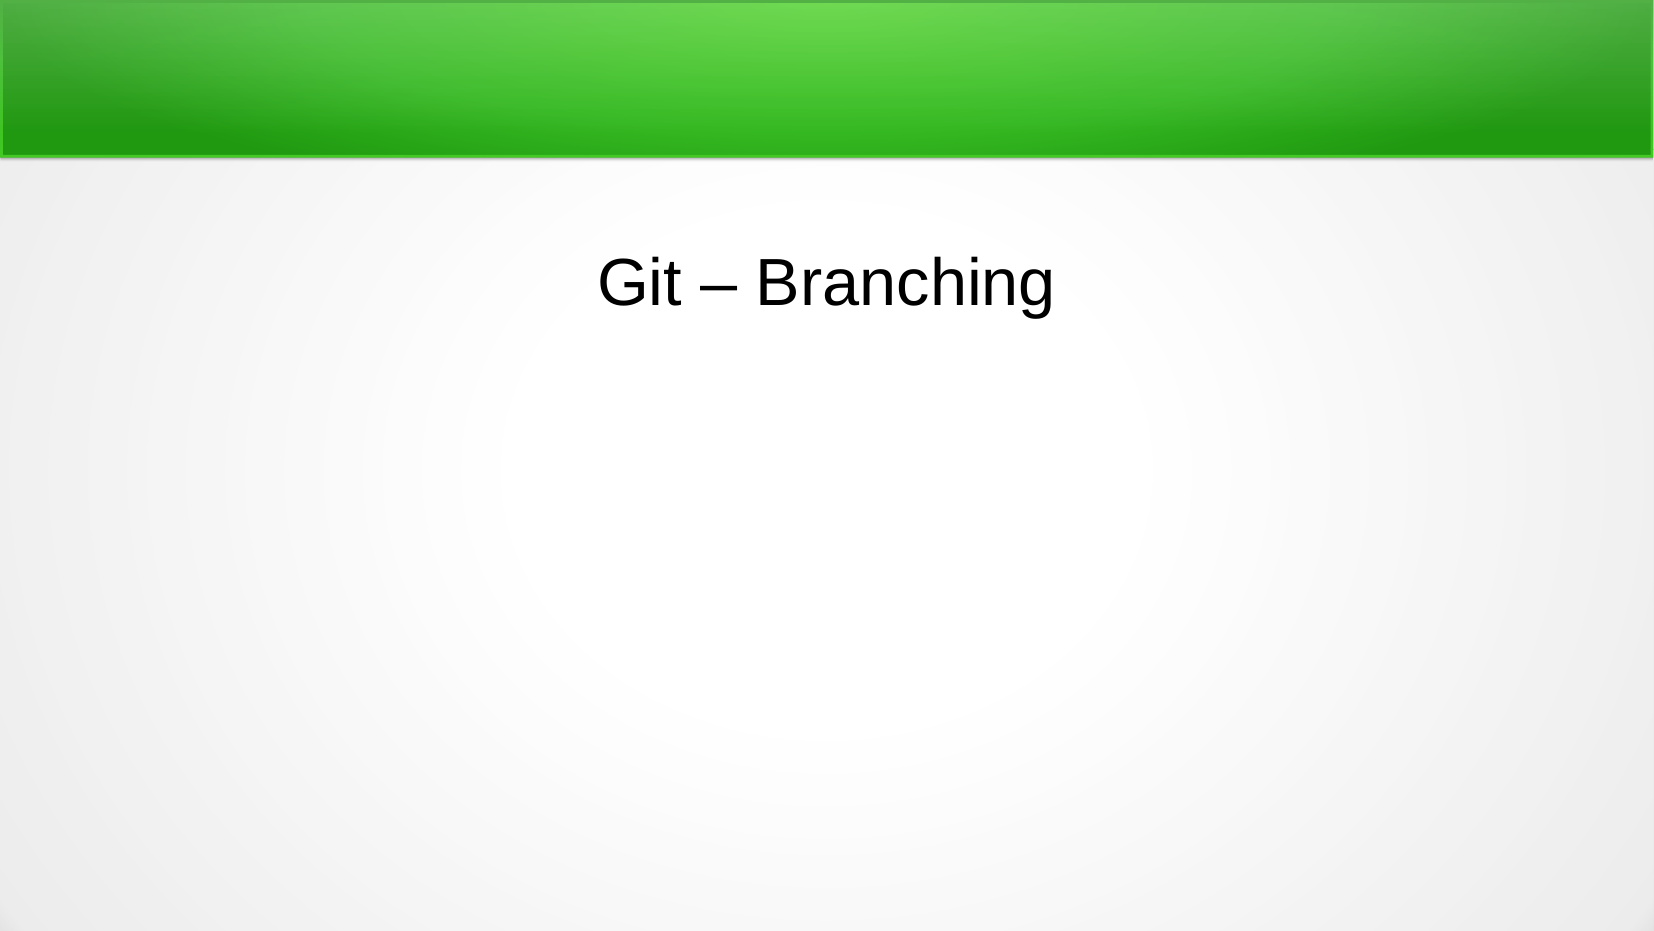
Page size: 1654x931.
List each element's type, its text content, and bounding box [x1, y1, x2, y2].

subtitle Git – Branching [82, 35, 1571, 529]
